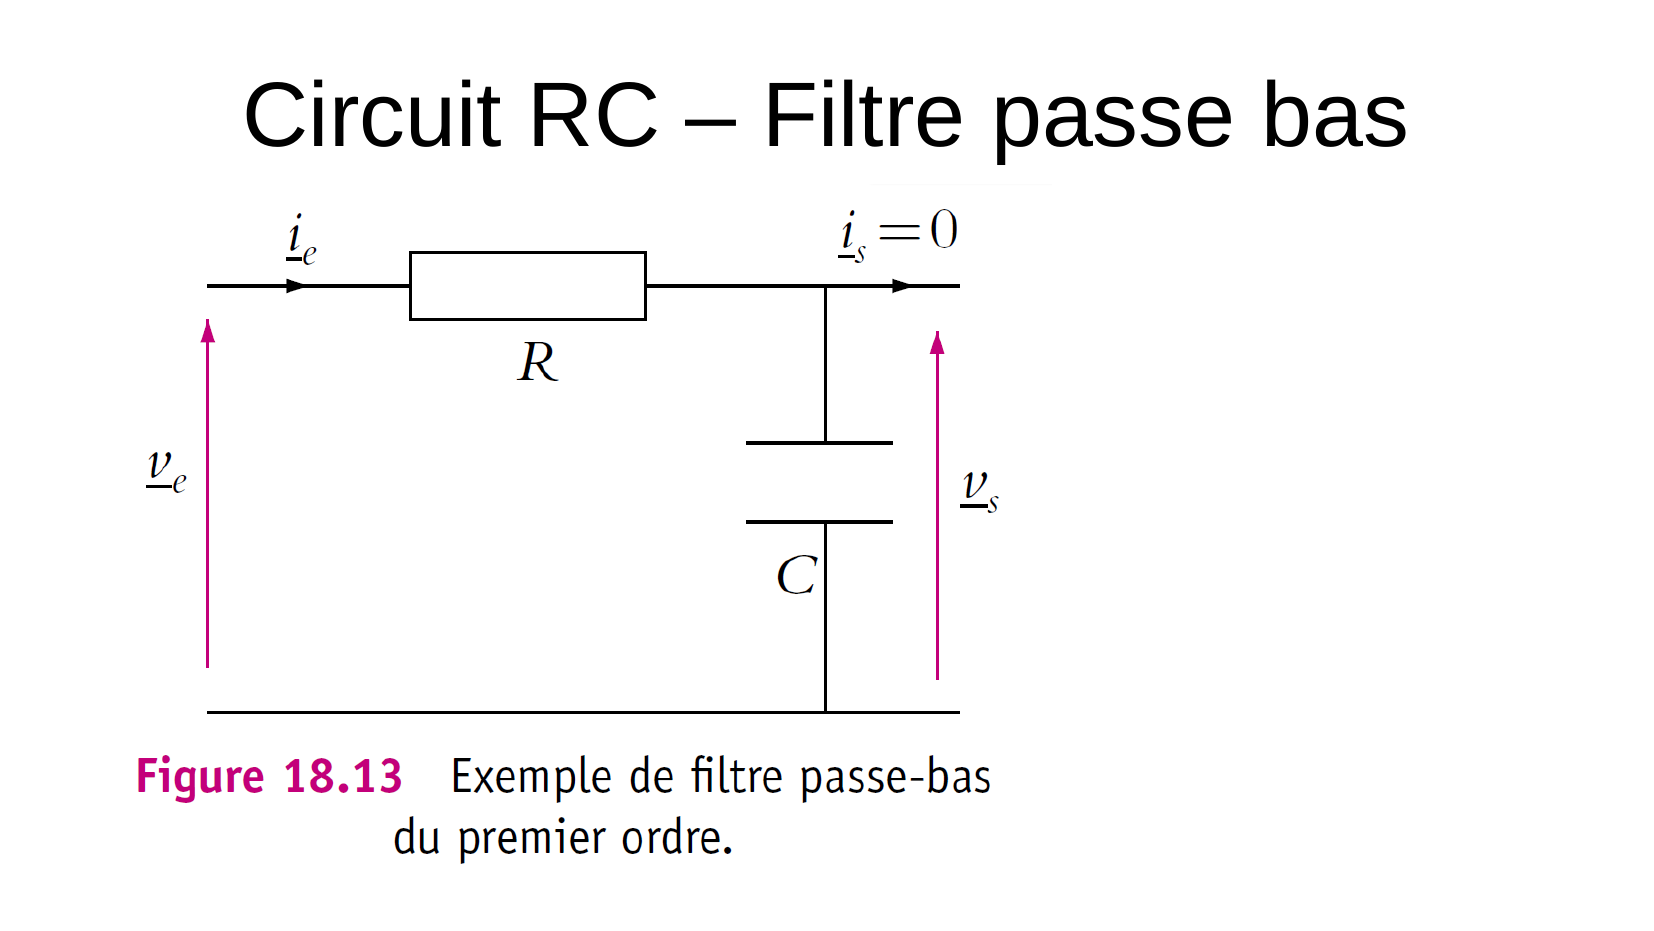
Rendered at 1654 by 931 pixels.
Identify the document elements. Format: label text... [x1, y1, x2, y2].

picture [99, 184, 1052, 875]
title Circuit RC – Filtre passe bas [82, 37, 1571, 193]
